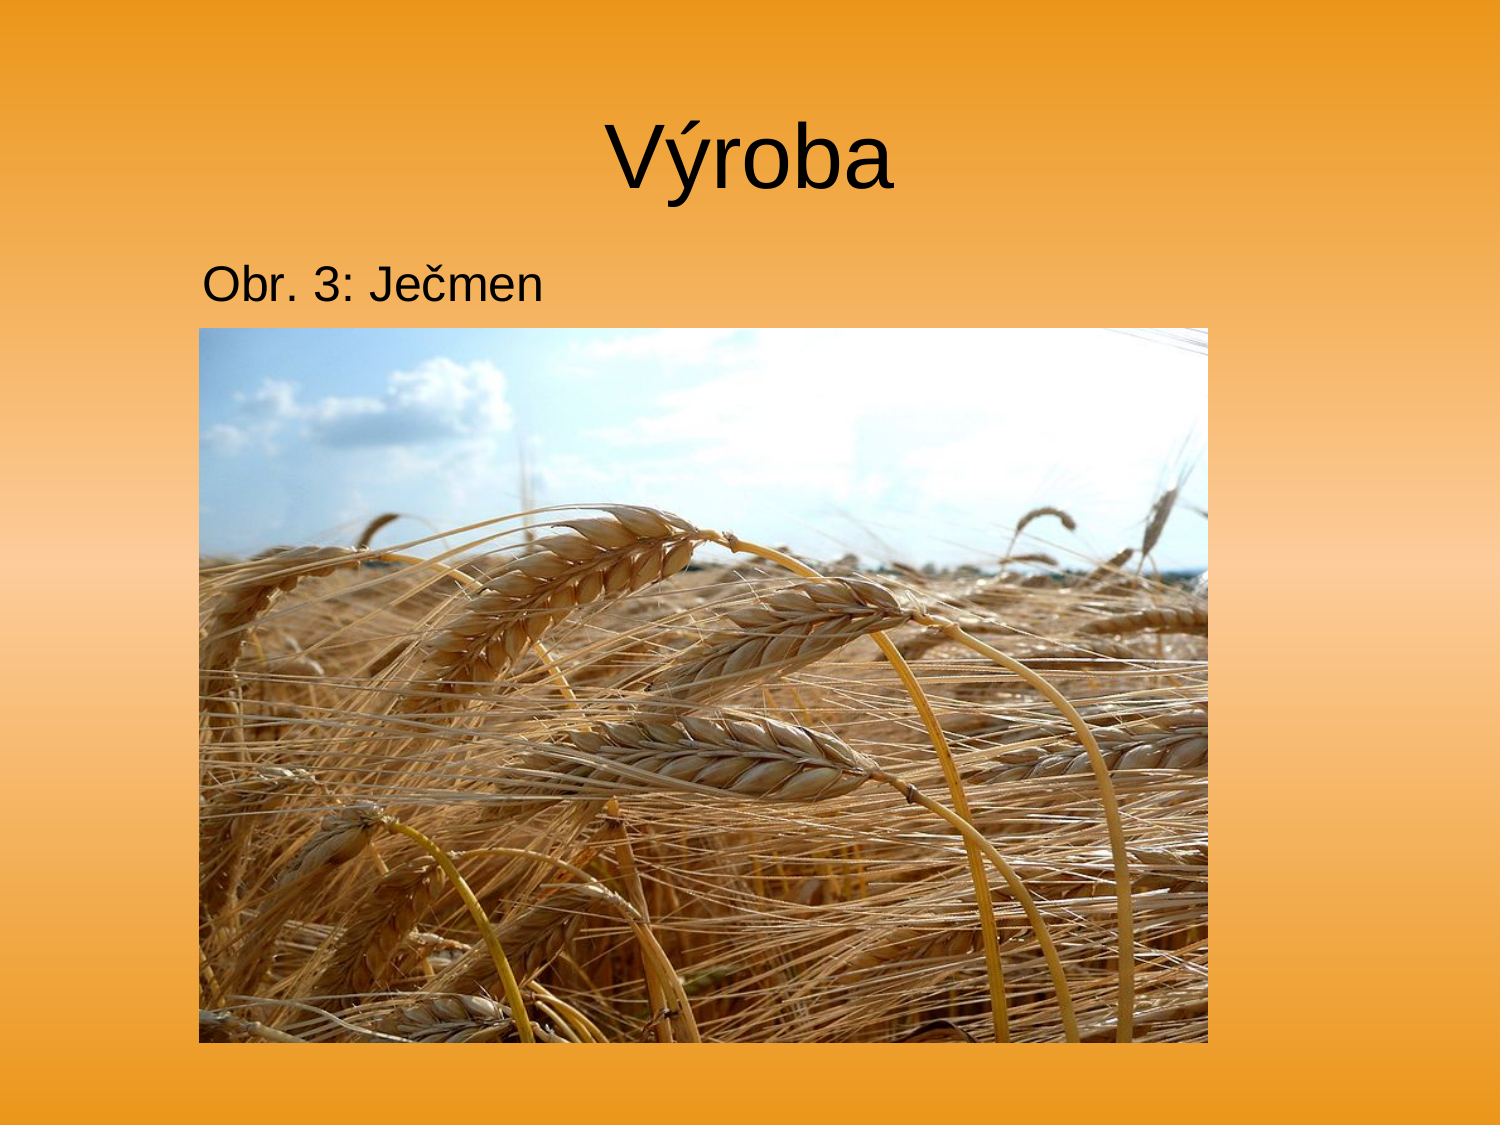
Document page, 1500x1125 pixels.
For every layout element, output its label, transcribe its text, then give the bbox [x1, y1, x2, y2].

title Výroba [112, 88, 1388, 214]
text_box Obr. 3: Ječmen [187, 243, 621, 319]
picture [199, 328, 1208, 1043]
